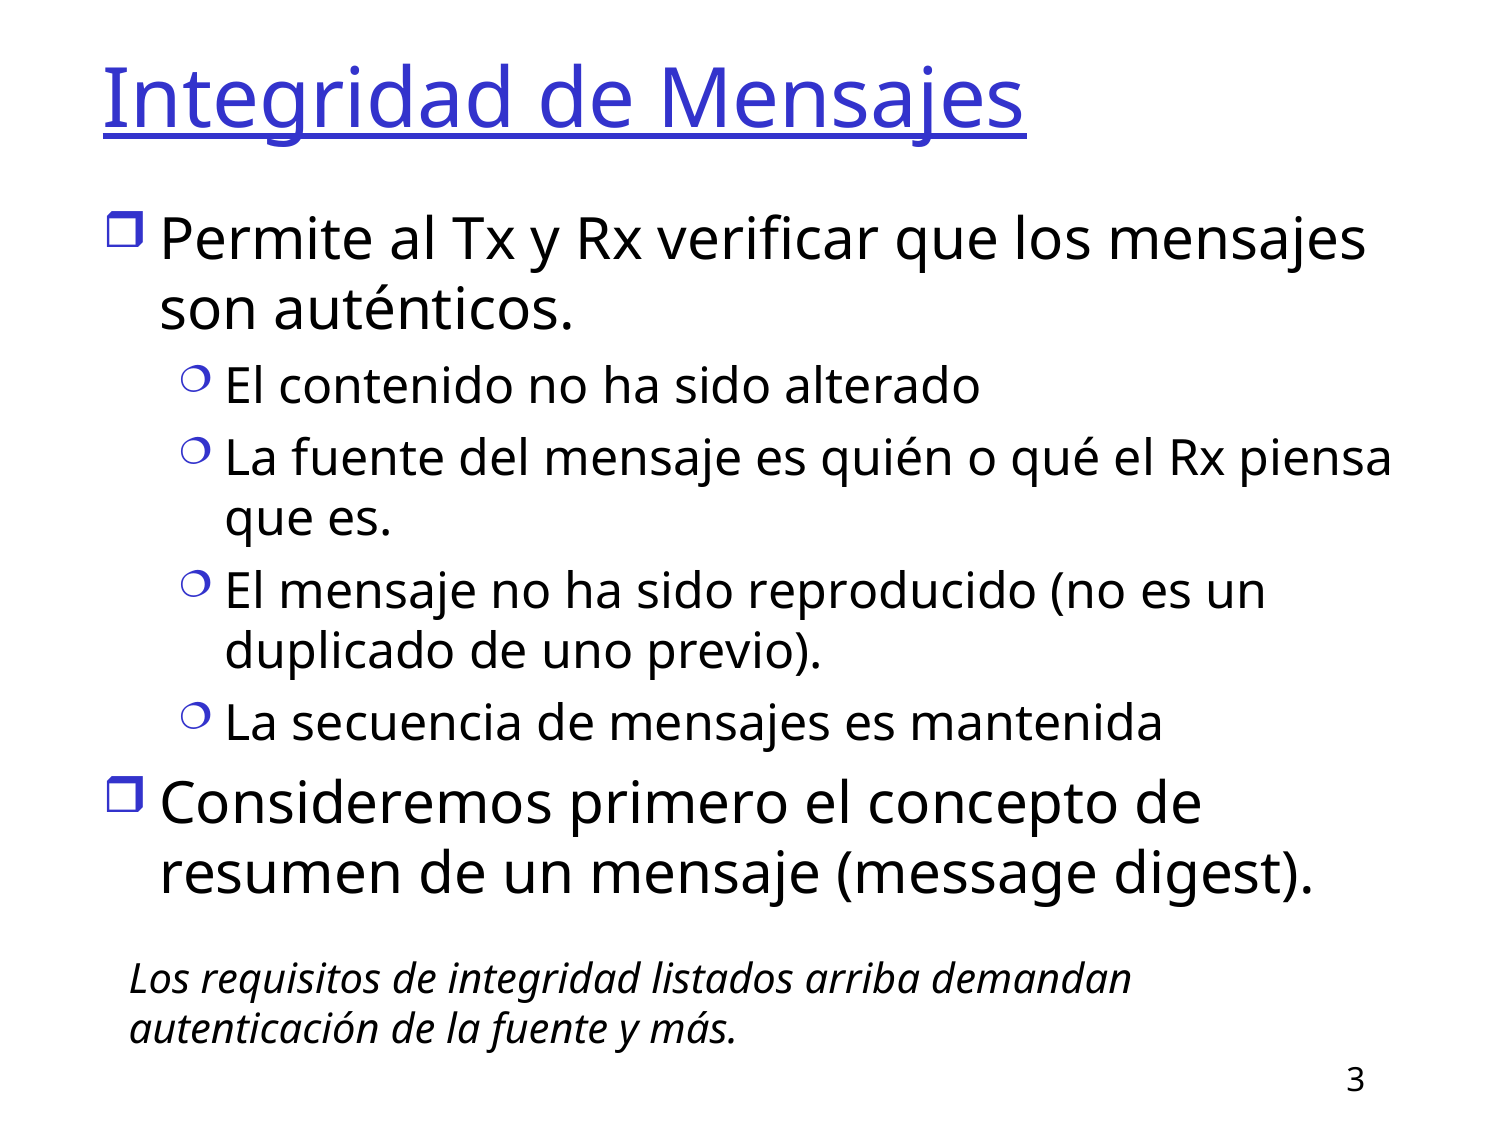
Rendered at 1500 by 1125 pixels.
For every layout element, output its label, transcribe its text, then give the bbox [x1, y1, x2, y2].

text_box Los requisitos de integridad listados arriba demandan autenticación de la fuente y más. [113, 943, 1363, 1068]
title Integridad de Mensajes [87, 0, 1363, 188]
list Permite al Tx y Rx verificar que los mensajes son auténticos. El contenido no ha sido alterado La fuente del mensaje es quién o qué el Rx piensa que es. El mensaje no ha sido reproducido (no es un duplicado de uno previo). La secuencia de mensajes es mantenida Consideremos primero el concepto de resumen de un mensaje (message digest). [87, 193, 1435, 957]
